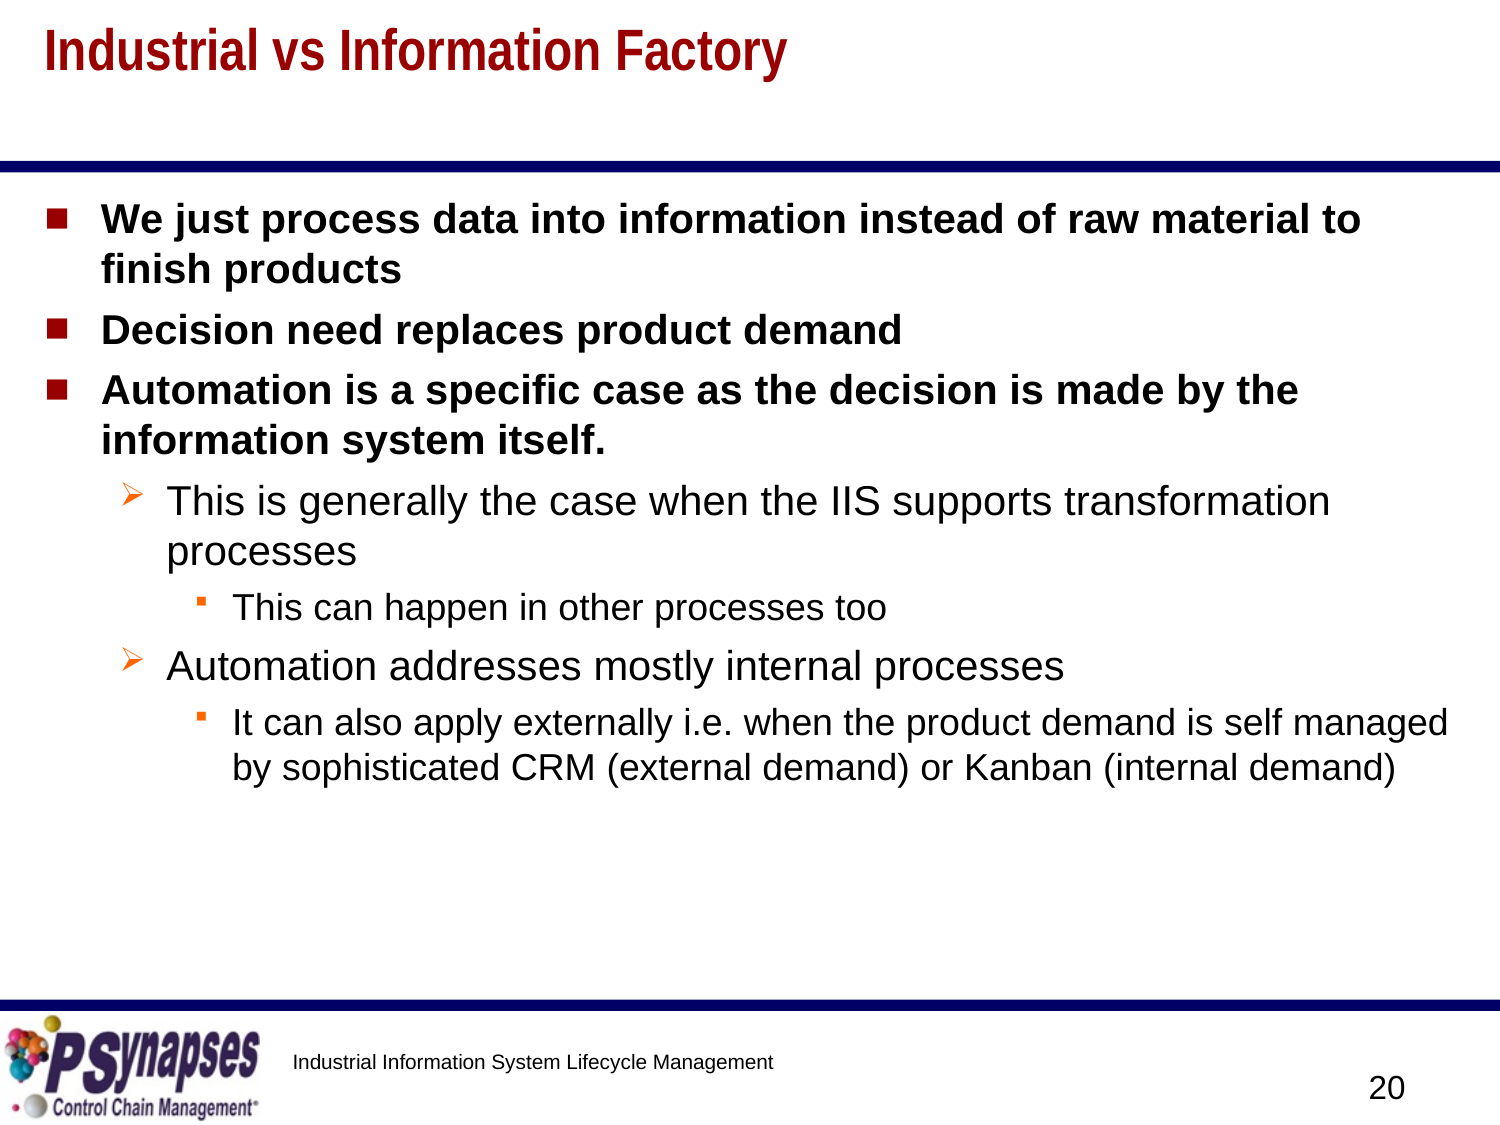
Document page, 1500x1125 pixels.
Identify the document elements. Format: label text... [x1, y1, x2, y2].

title Industrial vs Information Factory [29, 12, 1471, 138]
picture [0, 1011, 260, 1125]
list We just process data into information instead of raw material to finish products Decision need replaces product demand Automation is a specific case as the decision is made by the information system itself. This is generally the case when the IIS supports transformation processes This can happen in other processes too Automation addresses mostly internal processes It can also apply externally i.e. when the product demand is self managed by sophisticated CRM (external demand) or Kanban (internal demand) [29, 184, 1471, 988]
